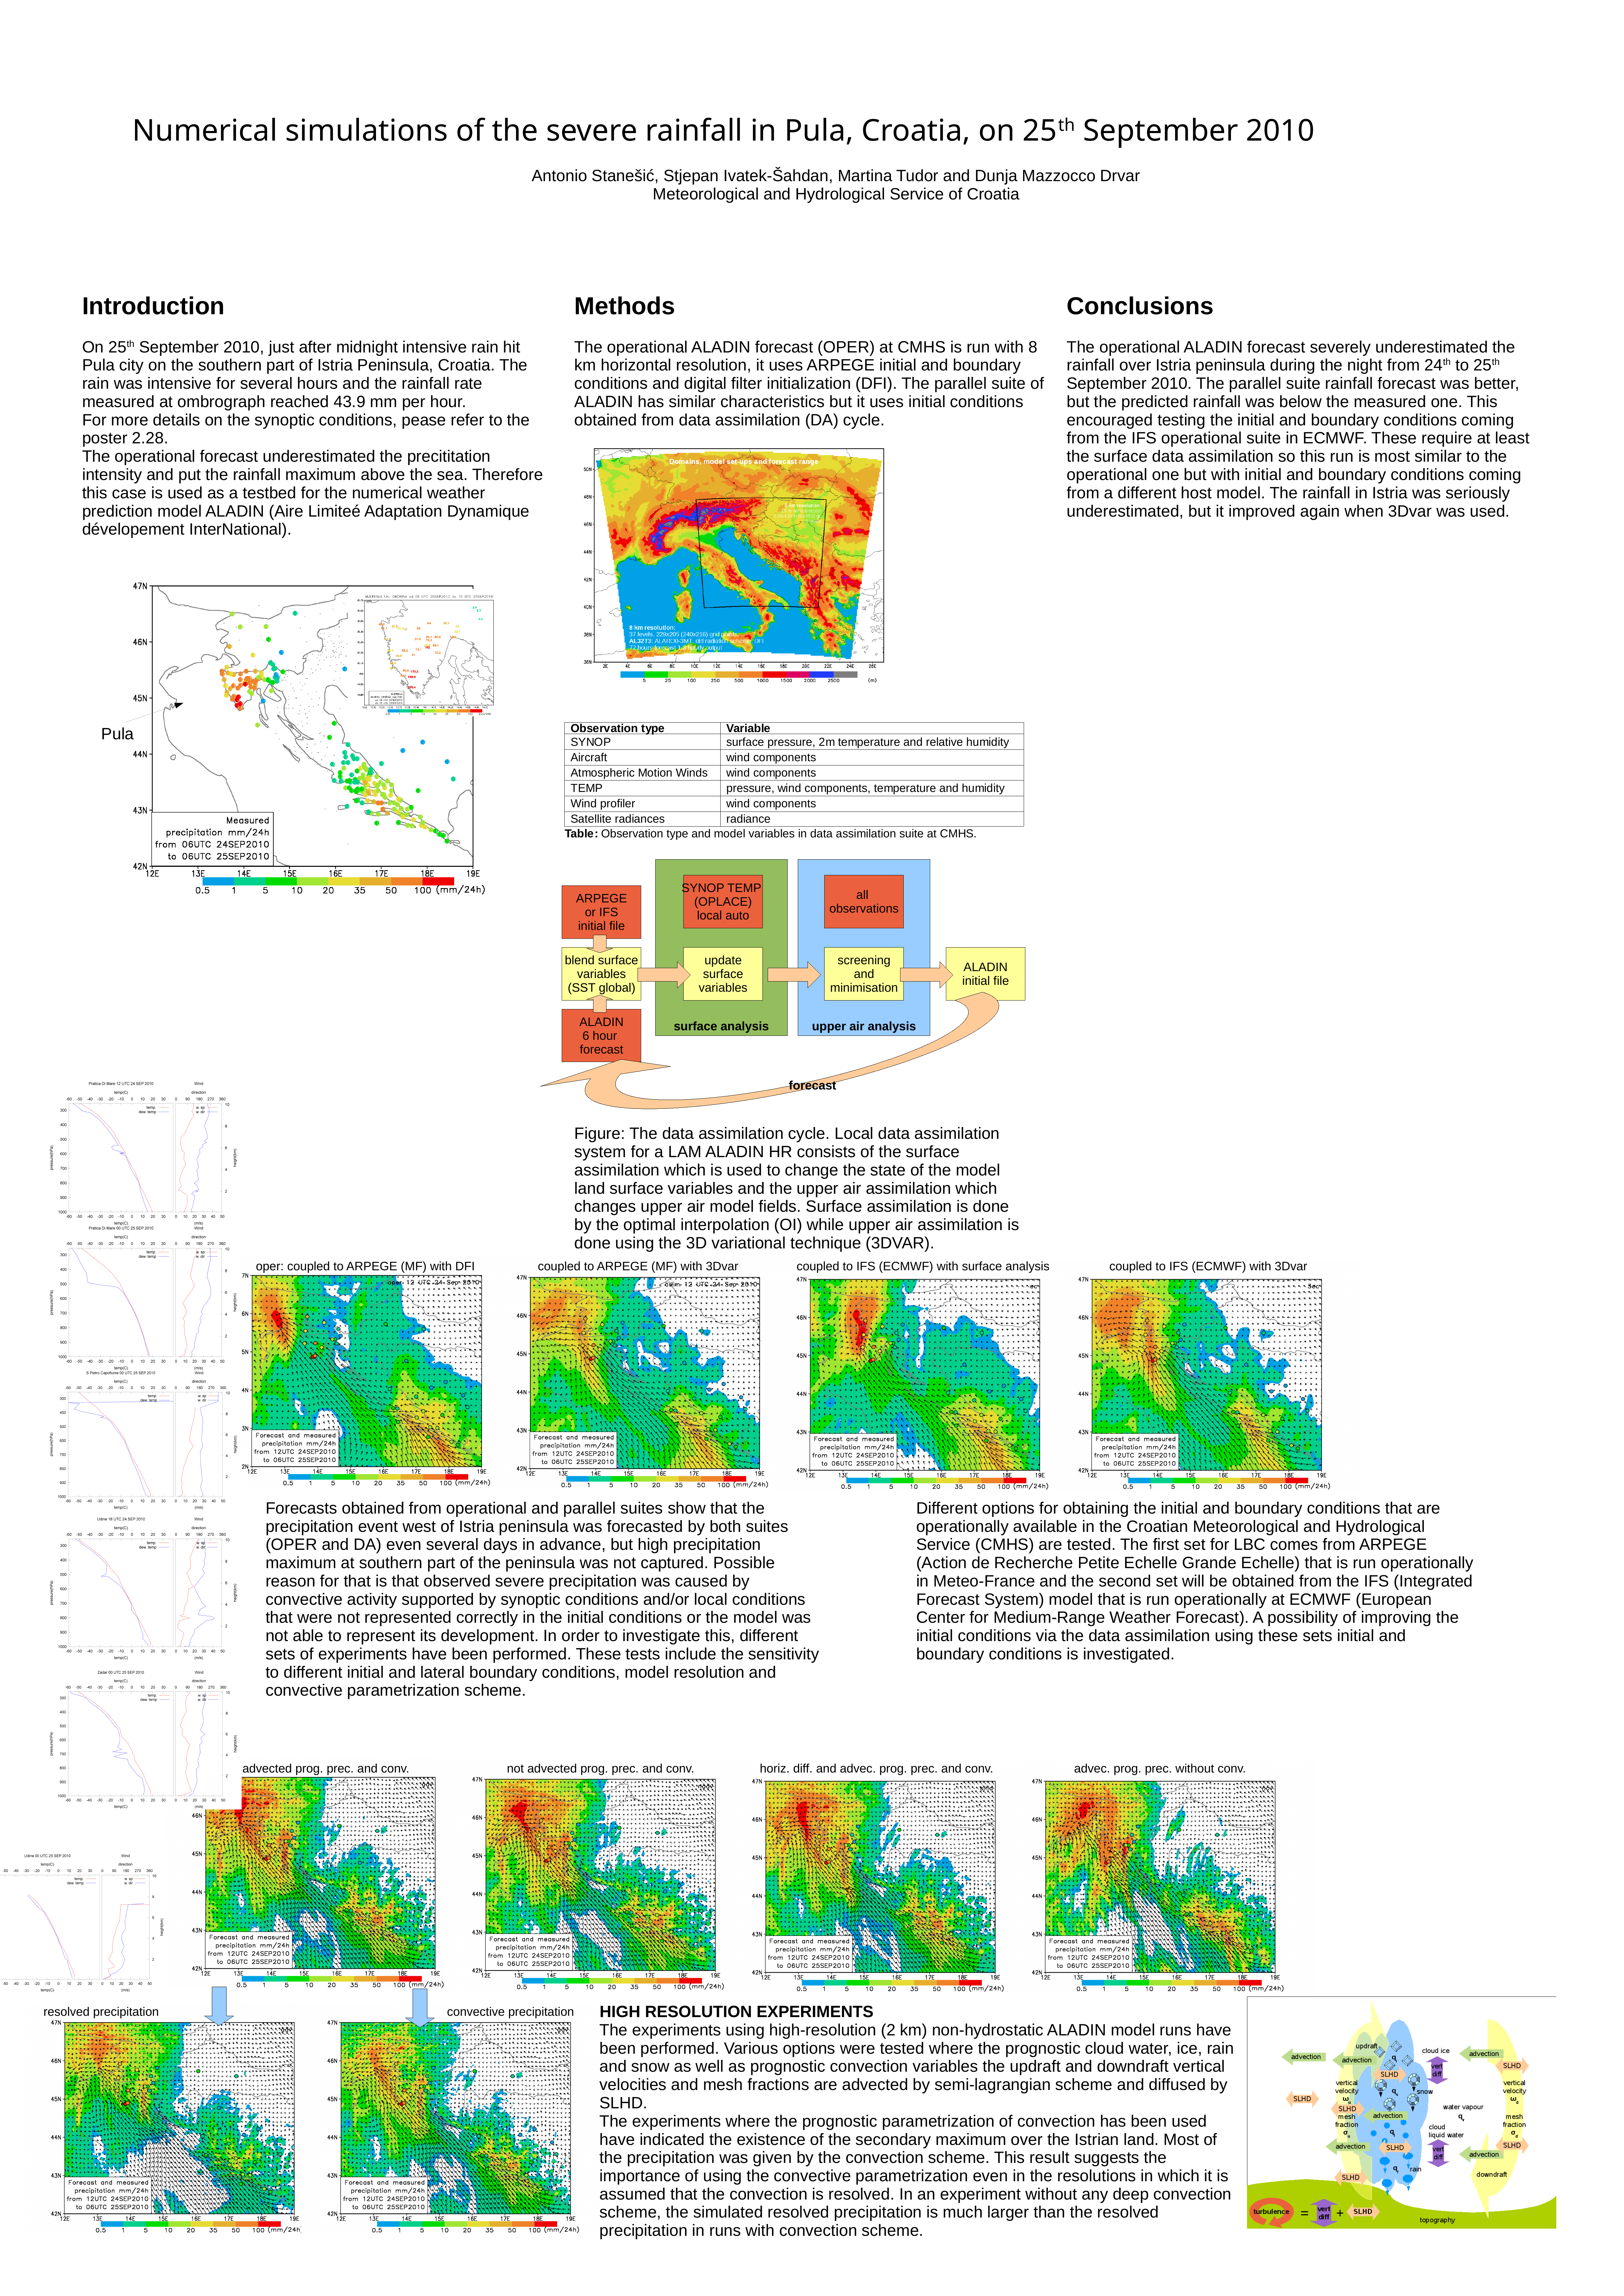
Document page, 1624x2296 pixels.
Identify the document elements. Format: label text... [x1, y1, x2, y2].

picture [1247, 1996, 1556, 2229]
text_box advec. prog. prec. without conv. [1066, 1759, 1251, 1778]
text_box coupled to ARPEGE (MF) with 3Dvar [533, 1257, 743, 1276]
text_box coupled to IFS (ECMWF) with surface analysis [792, 1257, 1054, 1276]
text_box Methods The operational ALADIN forecast (OPER) at CMHS is run with 8 km horizontal resolution, it uses ARPEGE initial and boundary conditions and digital filter initialization (DFI). The parallel suite of ALADIN has similar characteristics but it uses initial conditions obtained from data assimilation (DA) cycle. [570, 289, 1052, 444]
text_box Figure: The data assimilation cycle. Local data assimilation system for a LAM ALADIN HR consists of the surface assimilation which is used to change the state of the model land surface variables and the upper air assimilation which changes upper air model fields. Surface assimilation is done by the optimal interpolation (OI) while upper air assimilation is done using the 3D variational technique (3DVAR). [570, 1122, 1033, 1255]
picture [48, 1517, 242, 1661]
text_box coupled to IFS (ECMWF) with 3Dvar [1104, 1257, 1312, 1276]
text_box resolved precipitation [39, 2002, 164, 2021]
text_box ALADIN 6 hour forecast [562, 1009, 641, 1062]
text_box [204, 1987, 234, 2026]
text_box update surface variables [683, 947, 763, 1001]
text_box Antonio Stanešić, Stjepan Ivatek-Šahdan, Martina Tudor and Dunja Mazzocco Drvar Meteorological and Hydrological Service of Croatia [527, 164, 1146, 206]
text_box [768, 961, 821, 988]
text_box ALADIN initial file [946, 947, 1025, 1001]
text_box HIGH RESOLUTION EXPERIMENTS The experiments using high-resolution (2 km) non-hydrostatic ALADIN model runs have been performed. Various options were tested where the prognostic cloud water, ice, rain and snow as well as prognostic convection variables the updraft and downdraft vertical velocities and mesh fractions are advected by semi-lagrangian scheme and diffused by SLHD. The experiments where the prognostic parametrization of convection has been used have indicated the existence of the secondary maximum over the Istrian land. Most of the precipitation was given by the convection scheme. This result suggests the importance of using the convective parametrization even in the resolutions in which it is assumed that the convection is resolved. In an experiment without any deep convection scheme, the simulated resolved precipitation is much larger than the resolved precipitation in runs with convection scheme. [594, 2000, 1246, 2242]
text_box Numerical simulations of the severe rainfall in Pula, Croatia, on 25th September 2010 [128, 106, 1526, 154]
text_box blend surface variables (SST global) [562, 947, 641, 1001]
text_box [586, 935, 613, 953]
text_box [586, 995, 613, 1013]
picture [579, 444, 888, 686]
text_box not advected prog. prec. and conv. [502, 1759, 699, 1778]
chart [564, 722, 1049, 846]
text_box all observations [824, 875, 904, 928]
text_box [833, 992, 999, 1081]
text_box ARPEGE or IFS initial file [562, 885, 641, 939]
text_box surface analysis [655, 859, 788, 1036]
text_box advected prog. prec. and conv. [242, 1759, 415, 1778]
picture [0, 1670, 1315, 1993]
text_box [900, 961, 953, 988]
text_box upper air analysis [798, 859, 930, 1036]
text_box forecast [784, 1076, 841, 1095]
text_box SYNOP TEMP (OPLACE) local auto [683, 875, 763, 928]
picture [96, 556, 529, 896]
text_box oper: coupled to ARPEGE (MF) with DFI [251, 1257, 480, 1276]
text_box Introduction On 25th September 2010, just after midnight intensive rain hit Pula city on the southern part of Istria Peninsula, Croatia. The rain was intensive for several hours and the rainfall rate measured at ombrograph reached 43.9 mm per hour. For more details on the synoptic conditions, pease refer to the poster 2.28. The operational forecast underestimated the precititation intensity and put the rainfall maximum above the sea. Therefore this case is used as a testbed for the numerical weather prediction model ALADIN (Aire Limiteé Adaptation Dynamique dévelopement InterNational). [77, 289, 551, 578]
text_box [540, 1059, 784, 1109]
text_box convective precipitation [442, 2002, 579, 2021]
text_box [405, 1989, 435, 2028]
picture [48, 1081, 1361, 1510]
text_box Forecasts obtained from operational and parallel suites show that the precipitation event west of Istria peninsula was forecasted by both suites (OPER and DA) even several days in advance, but high precipitation maximum at southern part of the peninsula was not captured. Possible reason for that is that observed severe precipitation was caused by convective activity supported by synoptic conditions and/or local conditions that were not represented correctly in the initial conditions or the model was not able to represent its development. In order to investigate this, different sets of experiments have been performed. These tests include the sensitivity to different initial and lateral boundary conditions, model resolution and convective parametrization scheme. [261, 1496, 830, 1719]
text_box horiz. diff. and advec. prog. prec. and conv. [755, 1759, 999, 1778]
picture [25, 2002, 594, 2234]
text_box screening and minimisation [824, 947, 904, 1001]
text_box Conclusions The operational ALADIN forecast severely underestimated the rainfall over Istria peninsula during the night from 24th to 25th September 2010. The parallel suite rainfall forecast was better, but the predicted rainfall was below the measured one. This encouraged testing the initial and boundary conditions coming from the IFS operational suite in ECMWF. These require at least the surface data assimilation so this run is most similar to the operational one but with initial and boundary conditions coming from a different host model. The rainfall in Istria was seriously underestimated, but it improved again when 3Dvar was used. [1062, 289, 1545, 1053]
text_box Different options for obtaining the initial and boundary conditions that are operationally available in the Croatian Meteorological and Hydrological Service (CMHS) are tested. The first set for LBC comes from ARPEGE (Action de Recherche Petite Echelle Grande Echelle) that is run operationally in Meteo-France and the second set will be obtained from the IFS (Integrated Forecast System) model that is run operationally at ECMWF (European Center for Medium-Range Weather Forecast). A possibility of improving the initial conditions via the data assimilation using these sets initial and boundary conditions is investigated. [911, 1496, 1481, 1699]
text_box Pula [96, 722, 139, 745]
text_box [638, 961, 691, 988]
